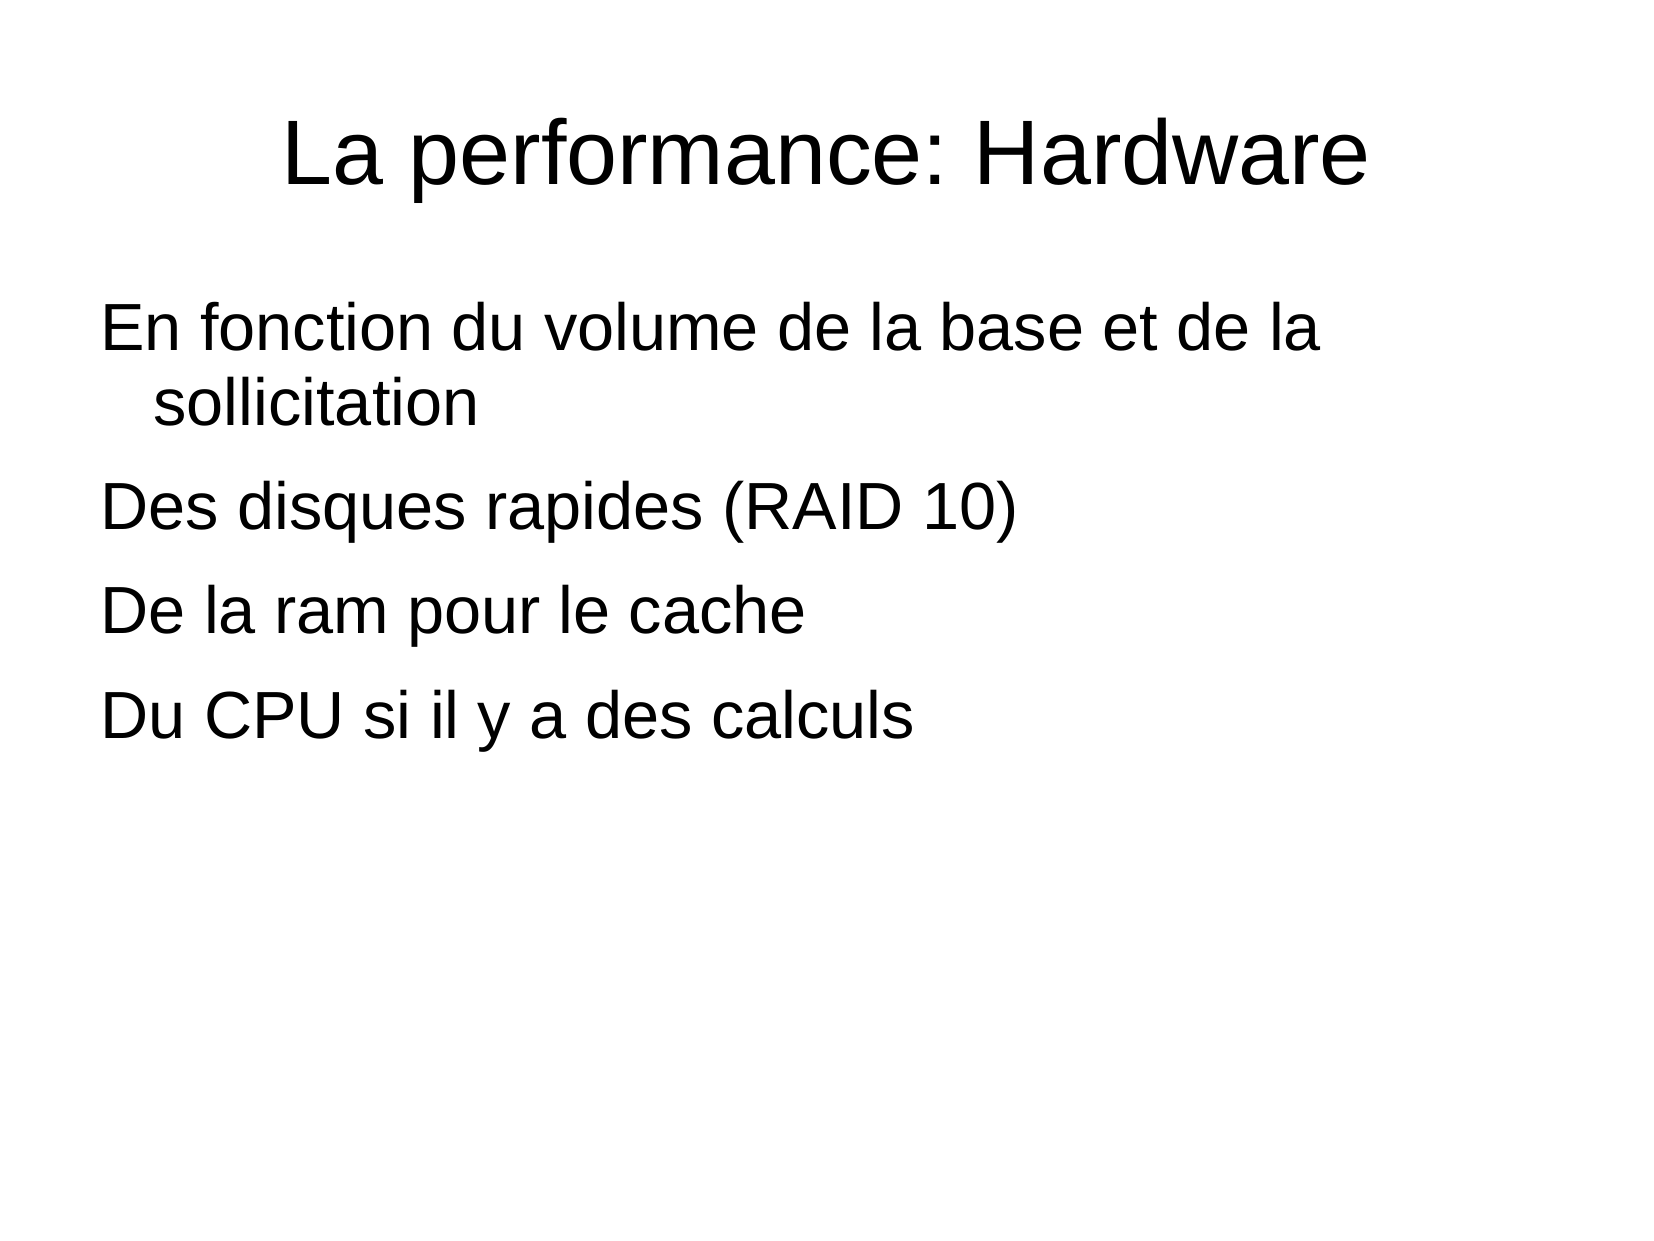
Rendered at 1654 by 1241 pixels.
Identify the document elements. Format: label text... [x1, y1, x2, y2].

list En fonction du volume de la base et de la sollicitation Des disques rapides (RAID 10) De la ram pour le cache Du CPU si il y a des calculs [82, 290, 1571, 1094]
title La performance: Hardware [82, 56, 1571, 250]
